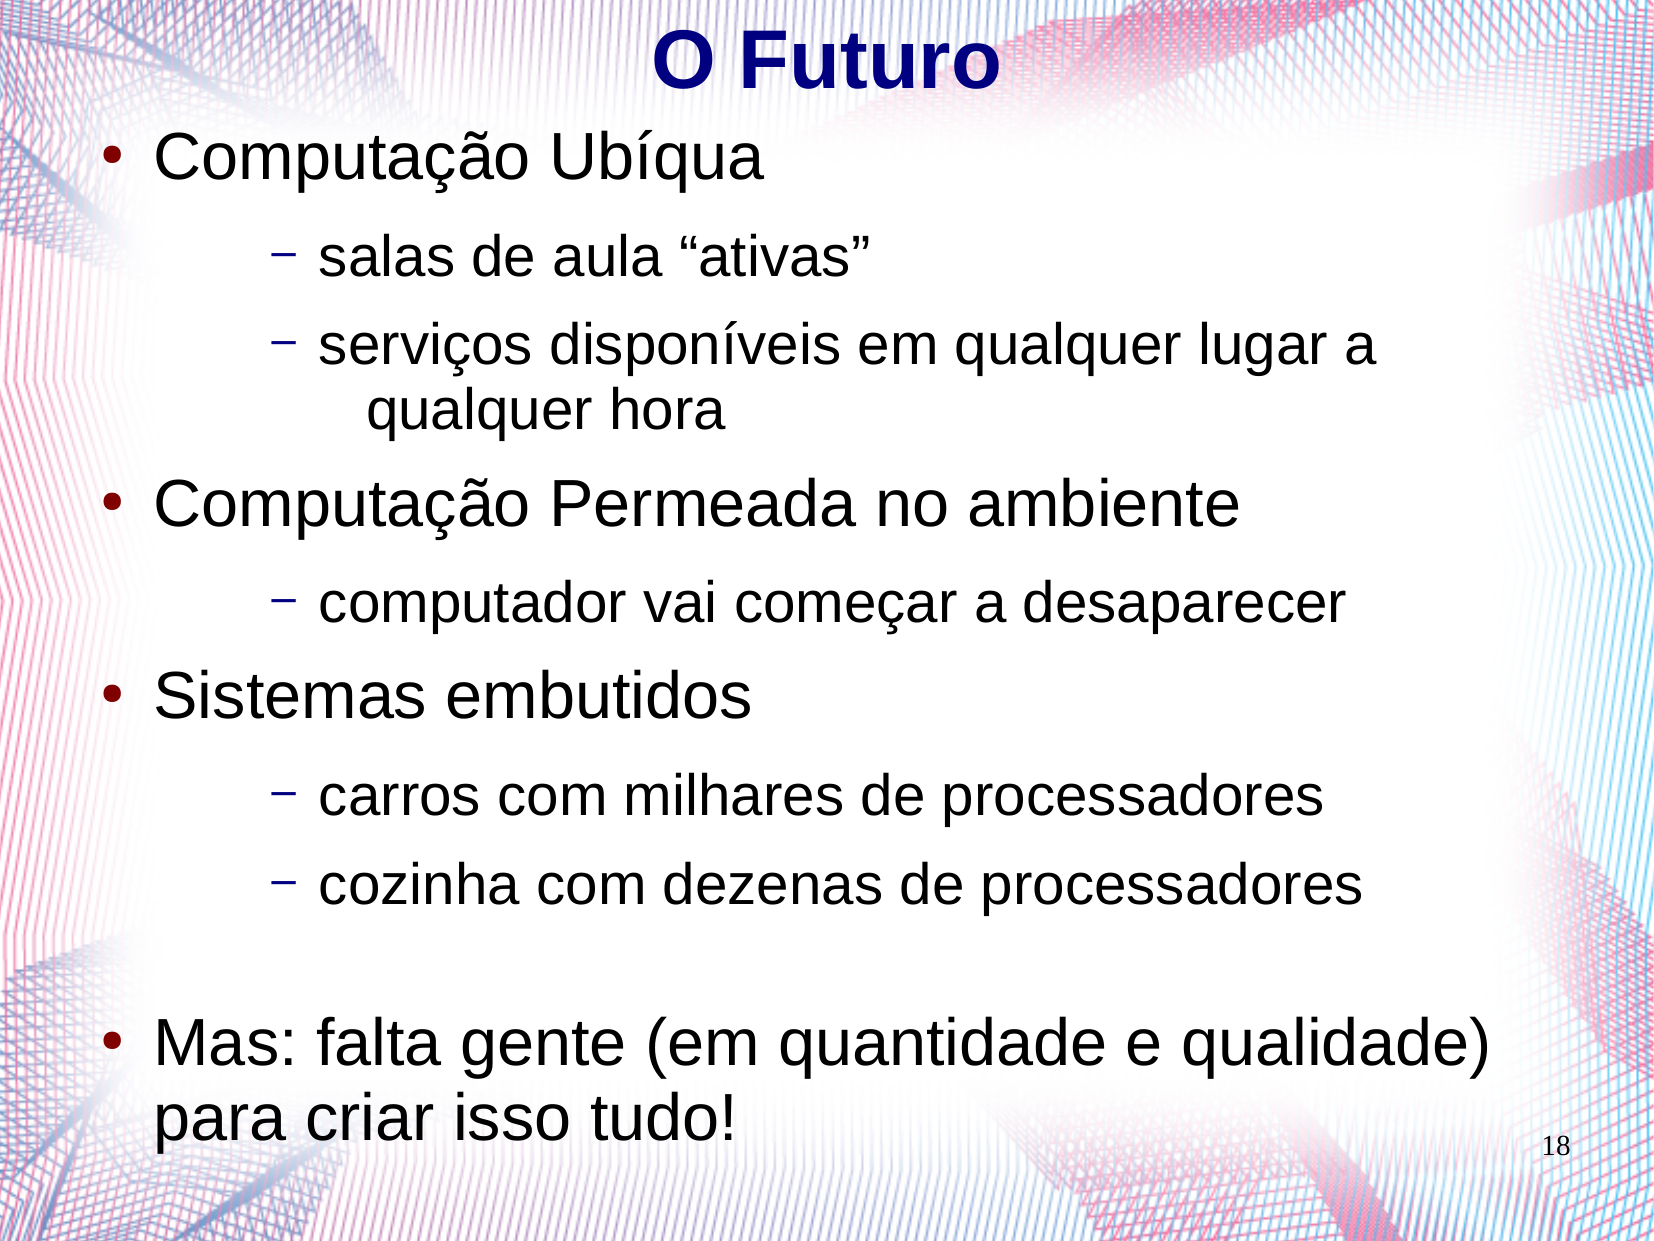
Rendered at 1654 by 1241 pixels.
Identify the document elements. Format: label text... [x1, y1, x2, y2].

list Computação Ubíqua salas de aula “ativas” serviços disponíveis em qualquer lugar a qualquer hora Computação Permeada no ambiente computador vai começar a desaparecer Sistemas embutidos carros com milhares de processadores cozinha com dezenas de processadores Mas: falta gente (em quantidade e qualidade) para criar isso tudo! [82, 118, 1571, 1154]
picture [0, 0, 1654, 1241]
title O Futuro [82, 0, 1571, 118]
